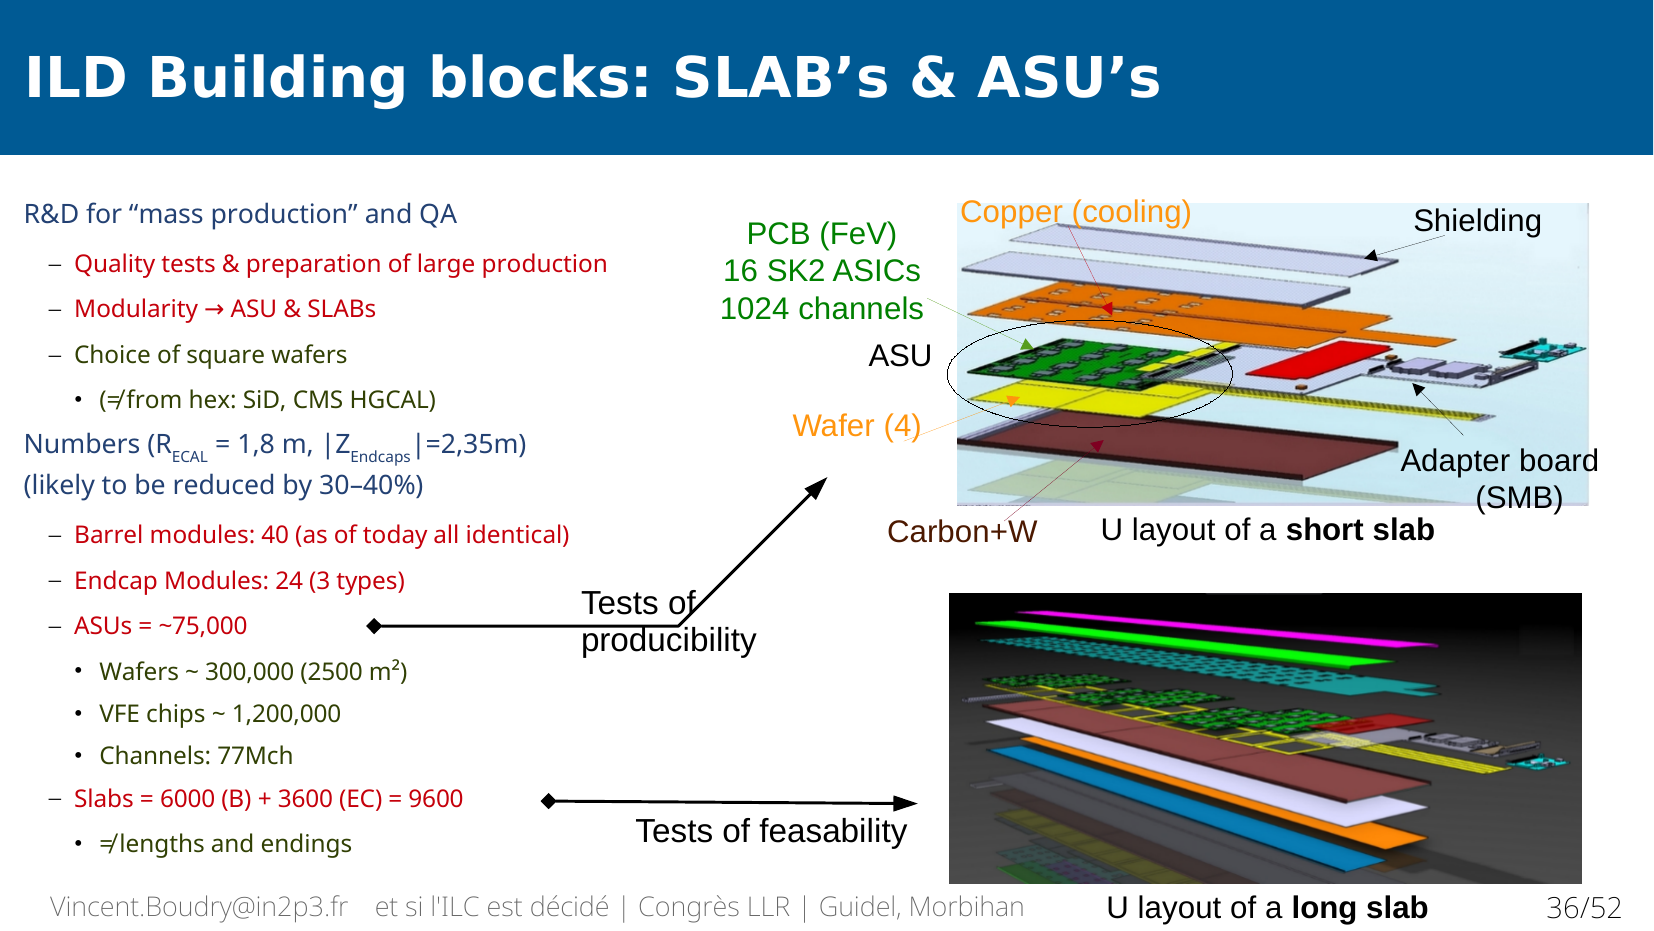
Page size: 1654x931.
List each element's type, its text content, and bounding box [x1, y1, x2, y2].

text_box Wafer (4) [777, 397, 963, 455]
text_box Copper (cooling) [945, 184, 1253, 242]
text_box PCB (FeV) 16 SK2 ASICs 1024 channels [692, 205, 952, 305]
text_box ASU [853, 327, 961, 385]
picture [949, 593, 1582, 884]
text_box Adapter board (SMB) [1385, 432, 1654, 532]
picture [957, 203, 1590, 506]
text_box U layout of a long slab [1091, 880, 1493, 931]
text_box Tests of feasability [620, 805, 923, 858]
title ILD Building blocks: SLAB’s & ASU’s [24, 12, 1635, 143]
text_box U layout of a short slab [1085, 502, 1499, 559]
list R&D for “mass production” and QA Quality tests & preparation of large production Modularity → ASU & SLABs Choice of square wafers (≠ from hex: SiD, CMS HGCAL) Numbers (RECAL = 1,8 m, |ZEndcaps|=2,35m) (likely to be reduced by 30–40%) Barrel modules: 40 (as of today all identical) Endcap Modules: 24 (3 types) ASUs = ~75,000 Wafers ~ 300,000 (2500 m²) VFE chips ~ 1,200,000 Channels: 77Mch Slabs = 6000 (B) + 3600 (EC) = 9600 ≠ lengths and endings [23, 195, 808, 867]
text_box Shielding [1385, 193, 1570, 251]
text_box Carbon+W [872, 504, 1083, 561]
text_box Tests of producibility [566, 577, 896, 667]
